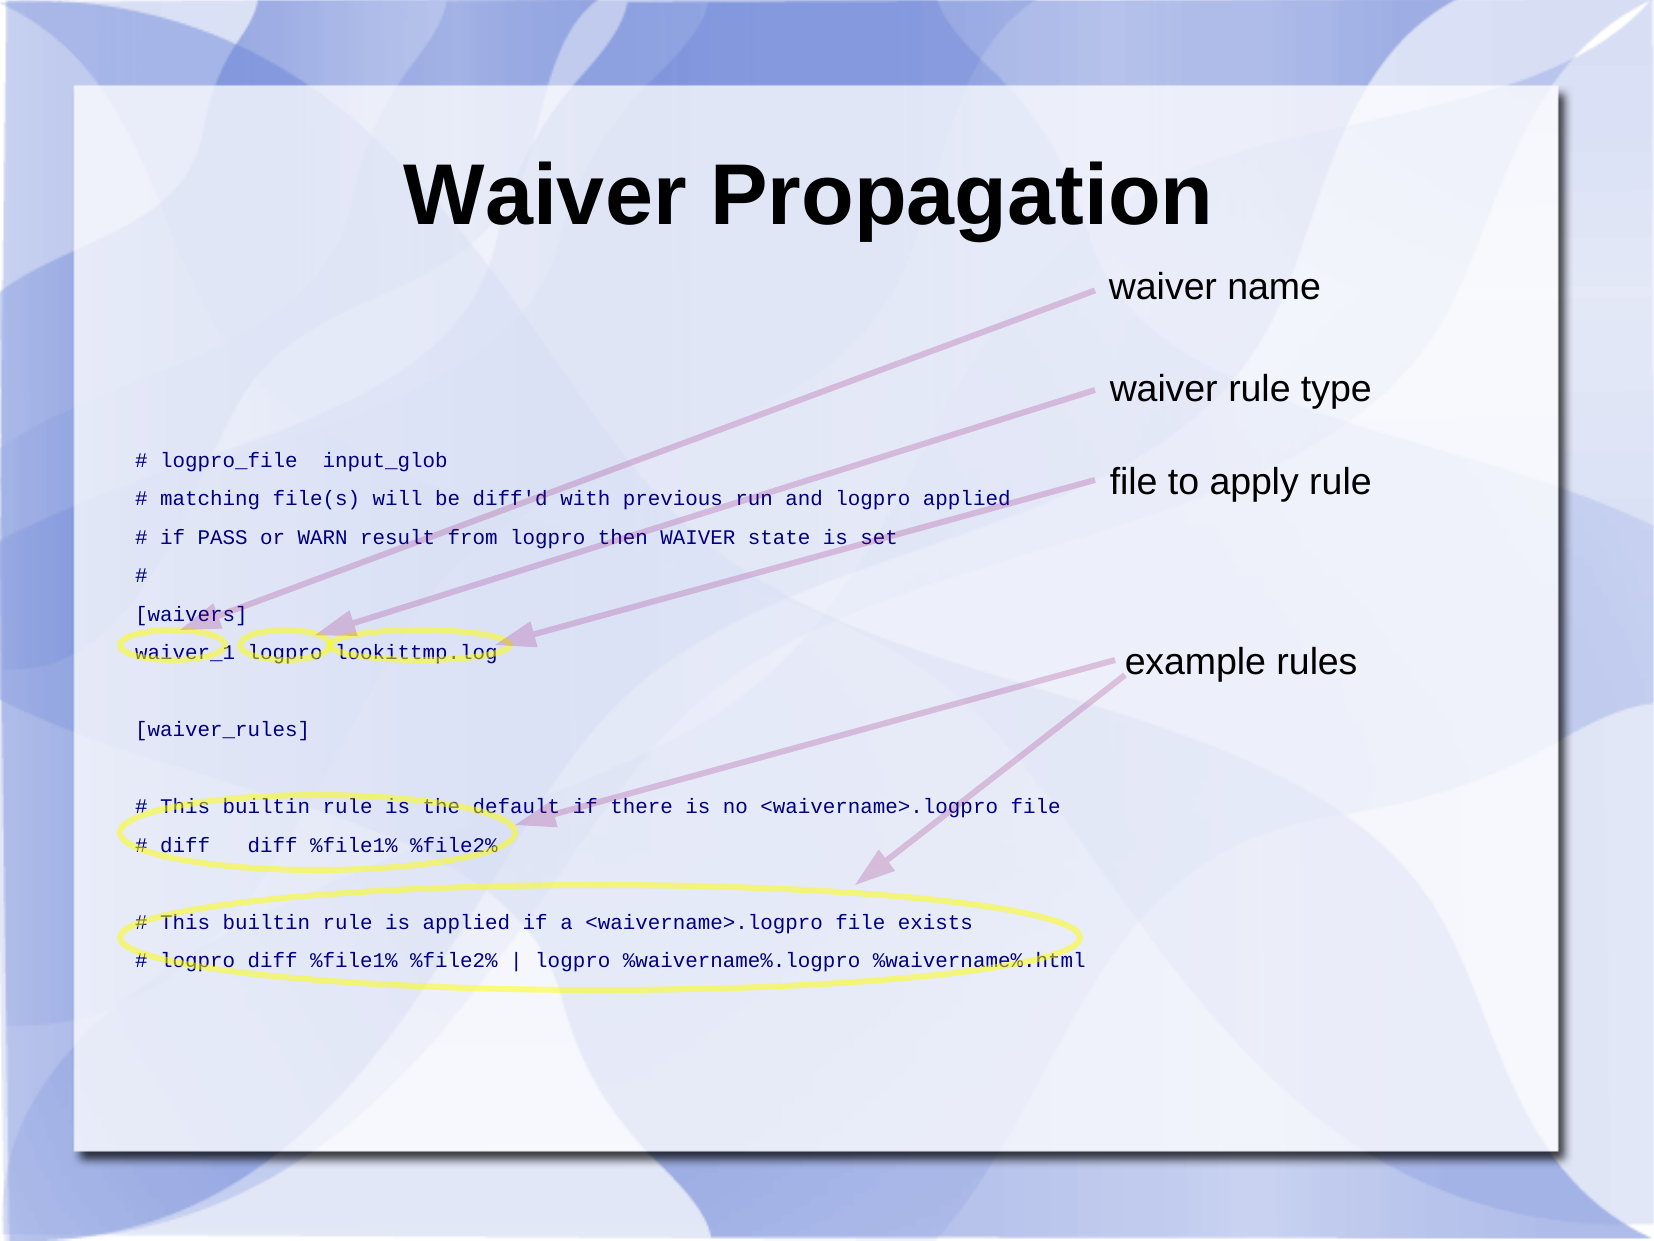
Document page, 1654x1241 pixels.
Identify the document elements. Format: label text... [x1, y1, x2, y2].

text_box example rules [1110, 633, 1373, 690]
text_box file to apply rule [1095, 453, 1387, 510]
list # logpro_file input_glob # matching file(s) will be diff'd with previous run and logpro applied # if PASS or WARN result from logpro then WAIVER state is set # [waivers] waiver_1 logpro lookittmp.log [waiver_rules] # This builtin rule is the default if there is no <waivername>.logpro file # diff diff %file1% %file2% # This builtin rule is applied if a <waivername>.logpro file exists # logpro diff %file1% %file2% | logpro %waivername%.logpro %waivername%.html [135, 450, 1494, 1026]
list # logpro_file input_glob # matching file(s) will be diff'd with previous run and logpro applied # if PASS or WARN result from logpro then WAIVER state is set # [waivers] waiver_1 logpro lookittmp.log [waiver_rules] # This builtin rule is the default if there is no <waivername>.logpro file # diff diff %file1% %file2% # This builtin rule is applied if a <waivername>.logpro file exists # logpro diff %file1% %file2% | logpro %waivername%.logpro %waivername%.html [135, 889, 1076, 986]
text_box waiver rule type [1095, 360, 1387, 417]
text_box waiver name [1094, 258, 1336, 315]
list # logpro_file input_glob # matching file(s) will be diff'd with previous run and logpro applied # if PASS or WARN result from logpro then WAIVER state is set # [waivers] waiver_1 logpro lookittmp.log [waiver_rules] # This builtin rule is the default if there is no <waivername>.logpro file # diff diff %file1% %file2% # This builtin rule is applied if a <waivername>.logpro file exists # logpro diff %file1% %file2% | logpro %waivername%.logpro %waivername%.html [135, 799, 511, 866]
title Waiver Propagation [82, 98, 1536, 291]
picture [0, 0, 1654, 1241]
list # logpro_file input_glob # matching file(s) will be diff'd with previous run and logpro applied # if PASS or WARN result from logpro then WAIVER state is set # [waivers] waiver_1 logpro lookittmp.log [waiver_rules] # This builtin rule is the default if there is no <waivername>.logpro file # diff diff %file1% %file2% # This builtin rule is applied if a <waivername>.logpro file exists # logpro diff %file1% %file2% | logpro %waivername%.logpro %waivername%.html [135, 450, 653, 631]
